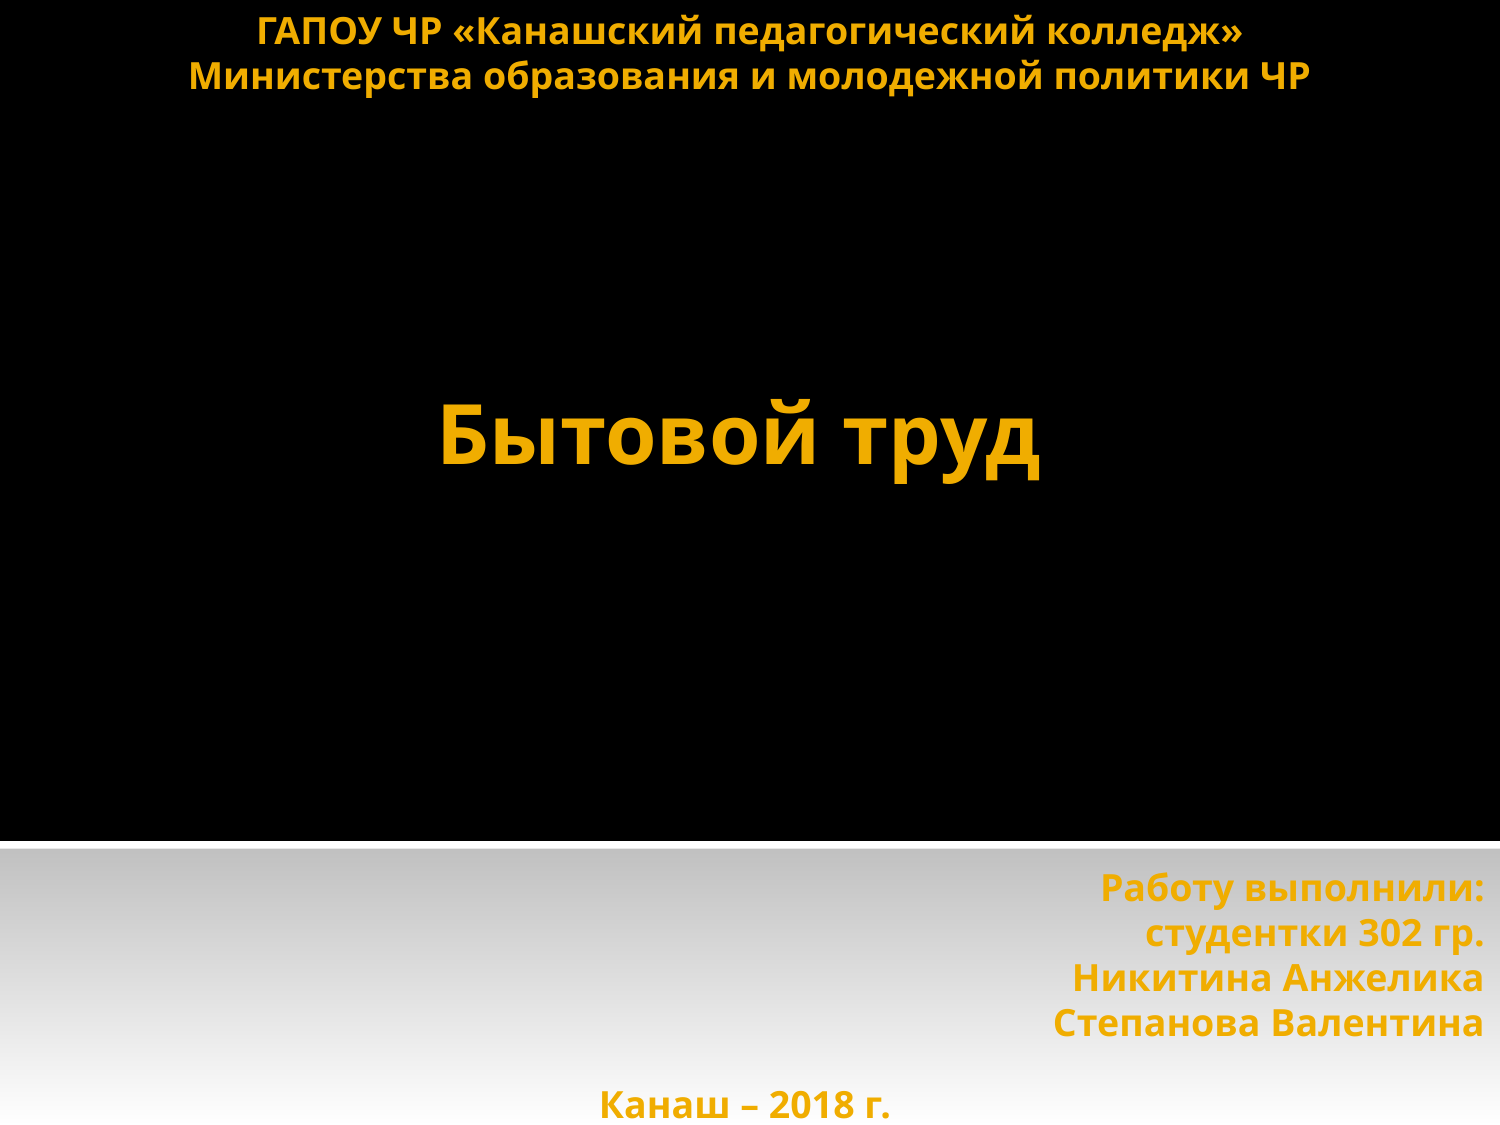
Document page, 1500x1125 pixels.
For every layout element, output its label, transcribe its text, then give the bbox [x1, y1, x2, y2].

title ГАПОУ ЧР «Канашский педагогический колледж» Министерства образования и молодежной политики ЧР [112, 0, 1388, 126]
subtitle Бытовой труд Работу выполнили: студентки 302 гр. Никитина Анжелика Степанова Валентина Канаш – 2018 г. [0, 149, 1500, 1125]
